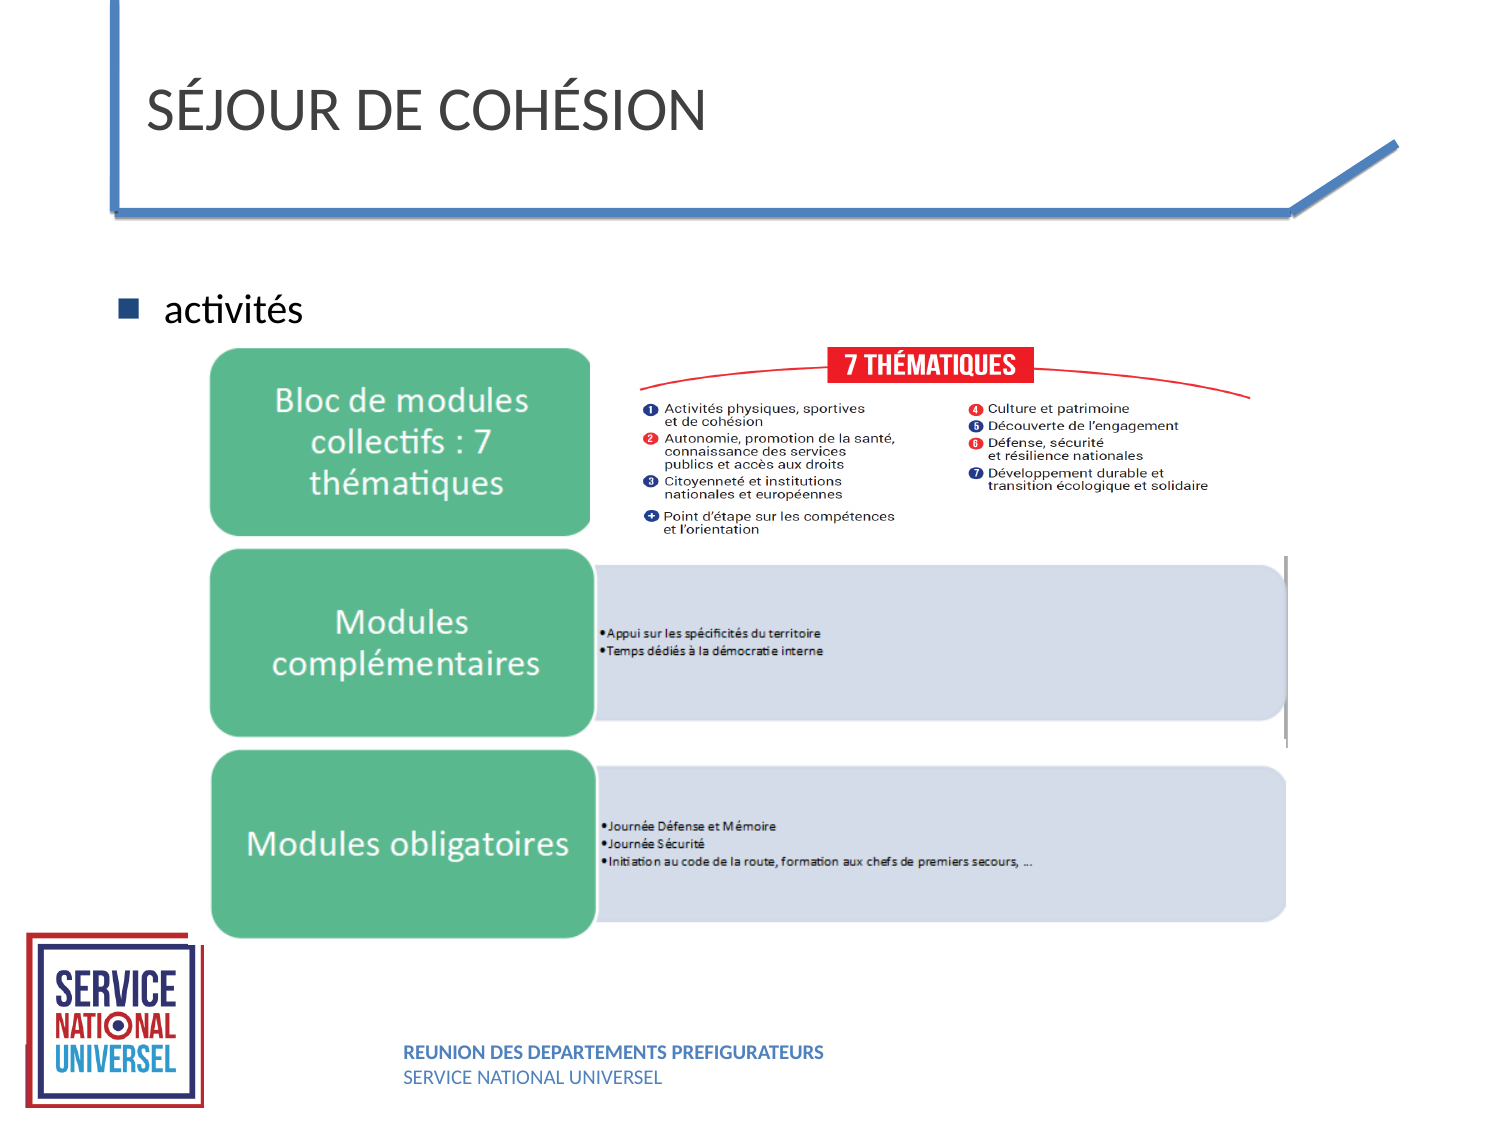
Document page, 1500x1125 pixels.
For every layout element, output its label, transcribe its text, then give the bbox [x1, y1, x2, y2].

text_box activités [100, 224, 1394, 898]
text_box Séjour de cohésion [132, 0, 1425, 211]
picture [25, 332, 1288, 1108]
